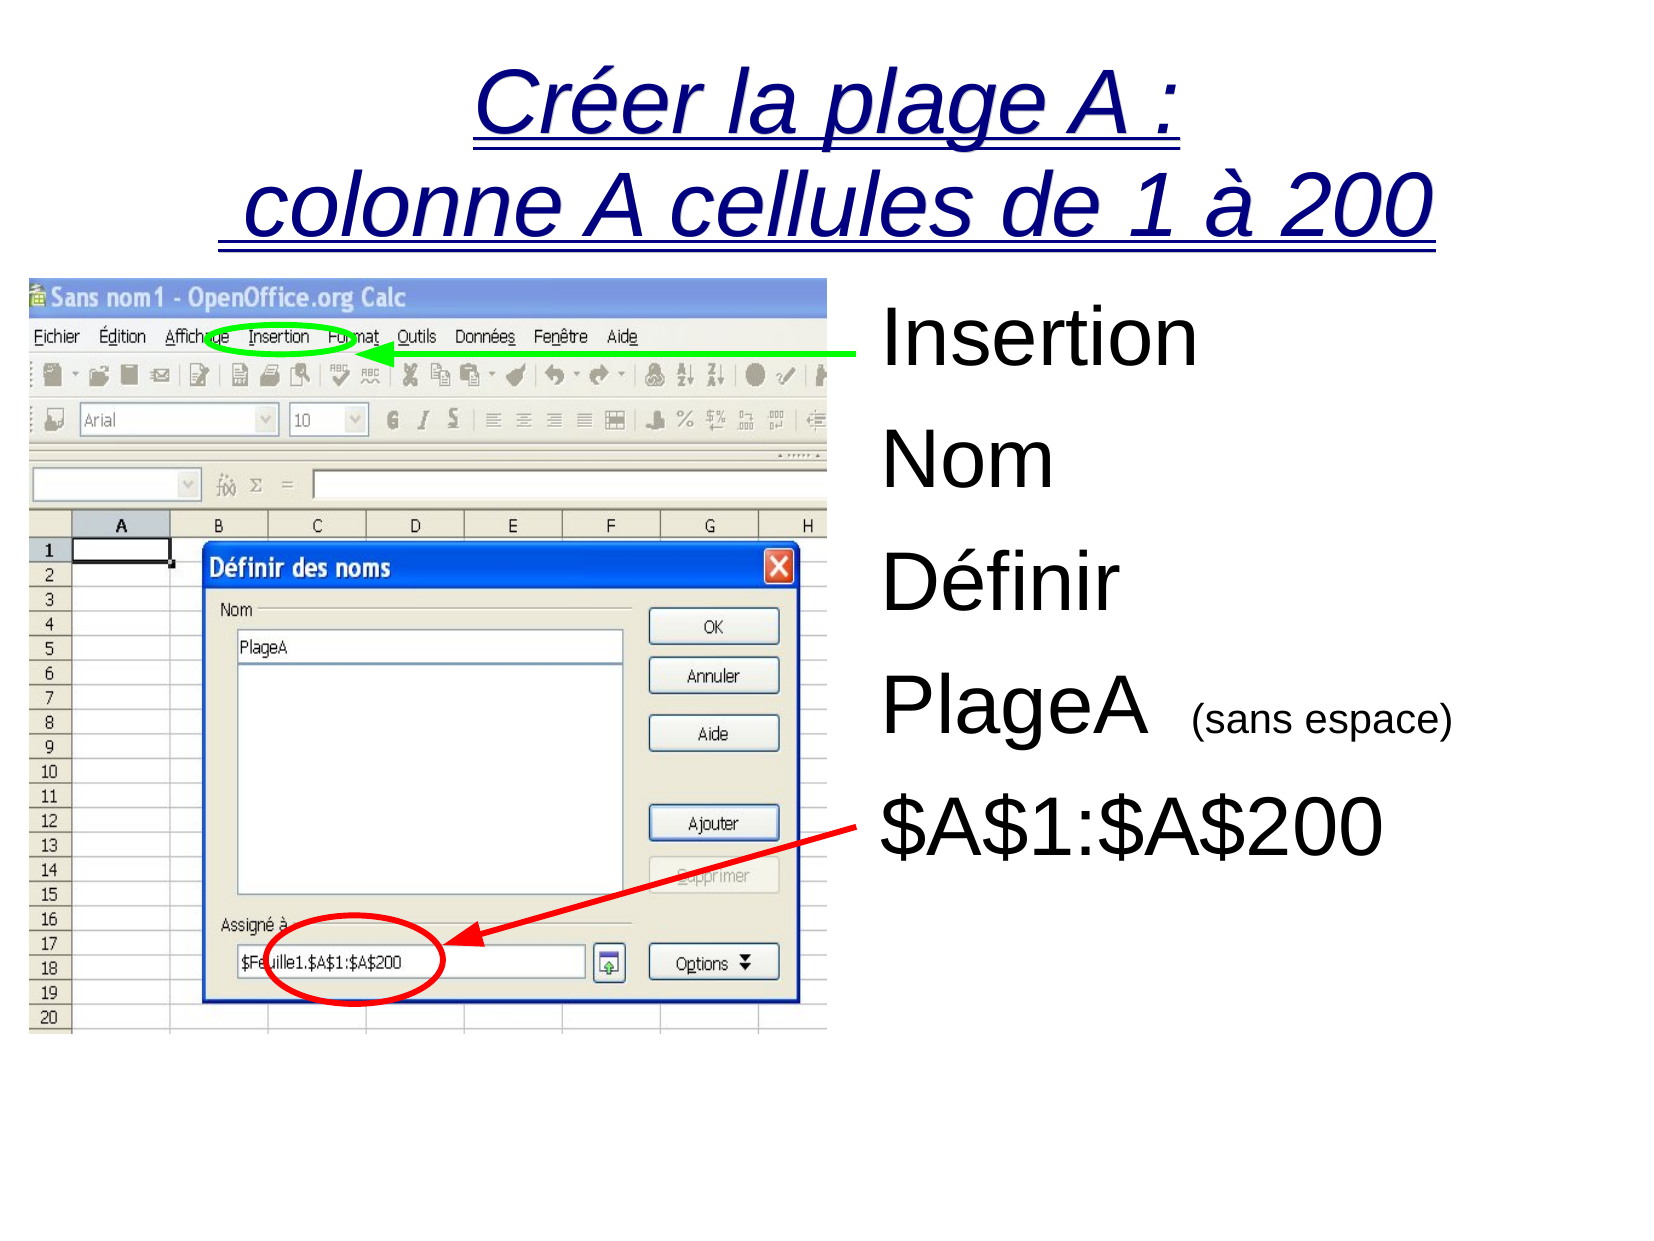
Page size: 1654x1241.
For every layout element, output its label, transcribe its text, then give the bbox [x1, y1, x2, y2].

picture [29, 278, 827, 1109]
title Créer la plage A : colonne A cellules de 1 à 200 [82, 50, 1571, 256]
text_box [265, 915, 443, 1004]
text_box [206, 324, 355, 355]
list Insertion Nom Définir PlageA (sans espace) $A$1:$A$200 [845, 290, 1572, 1094]
